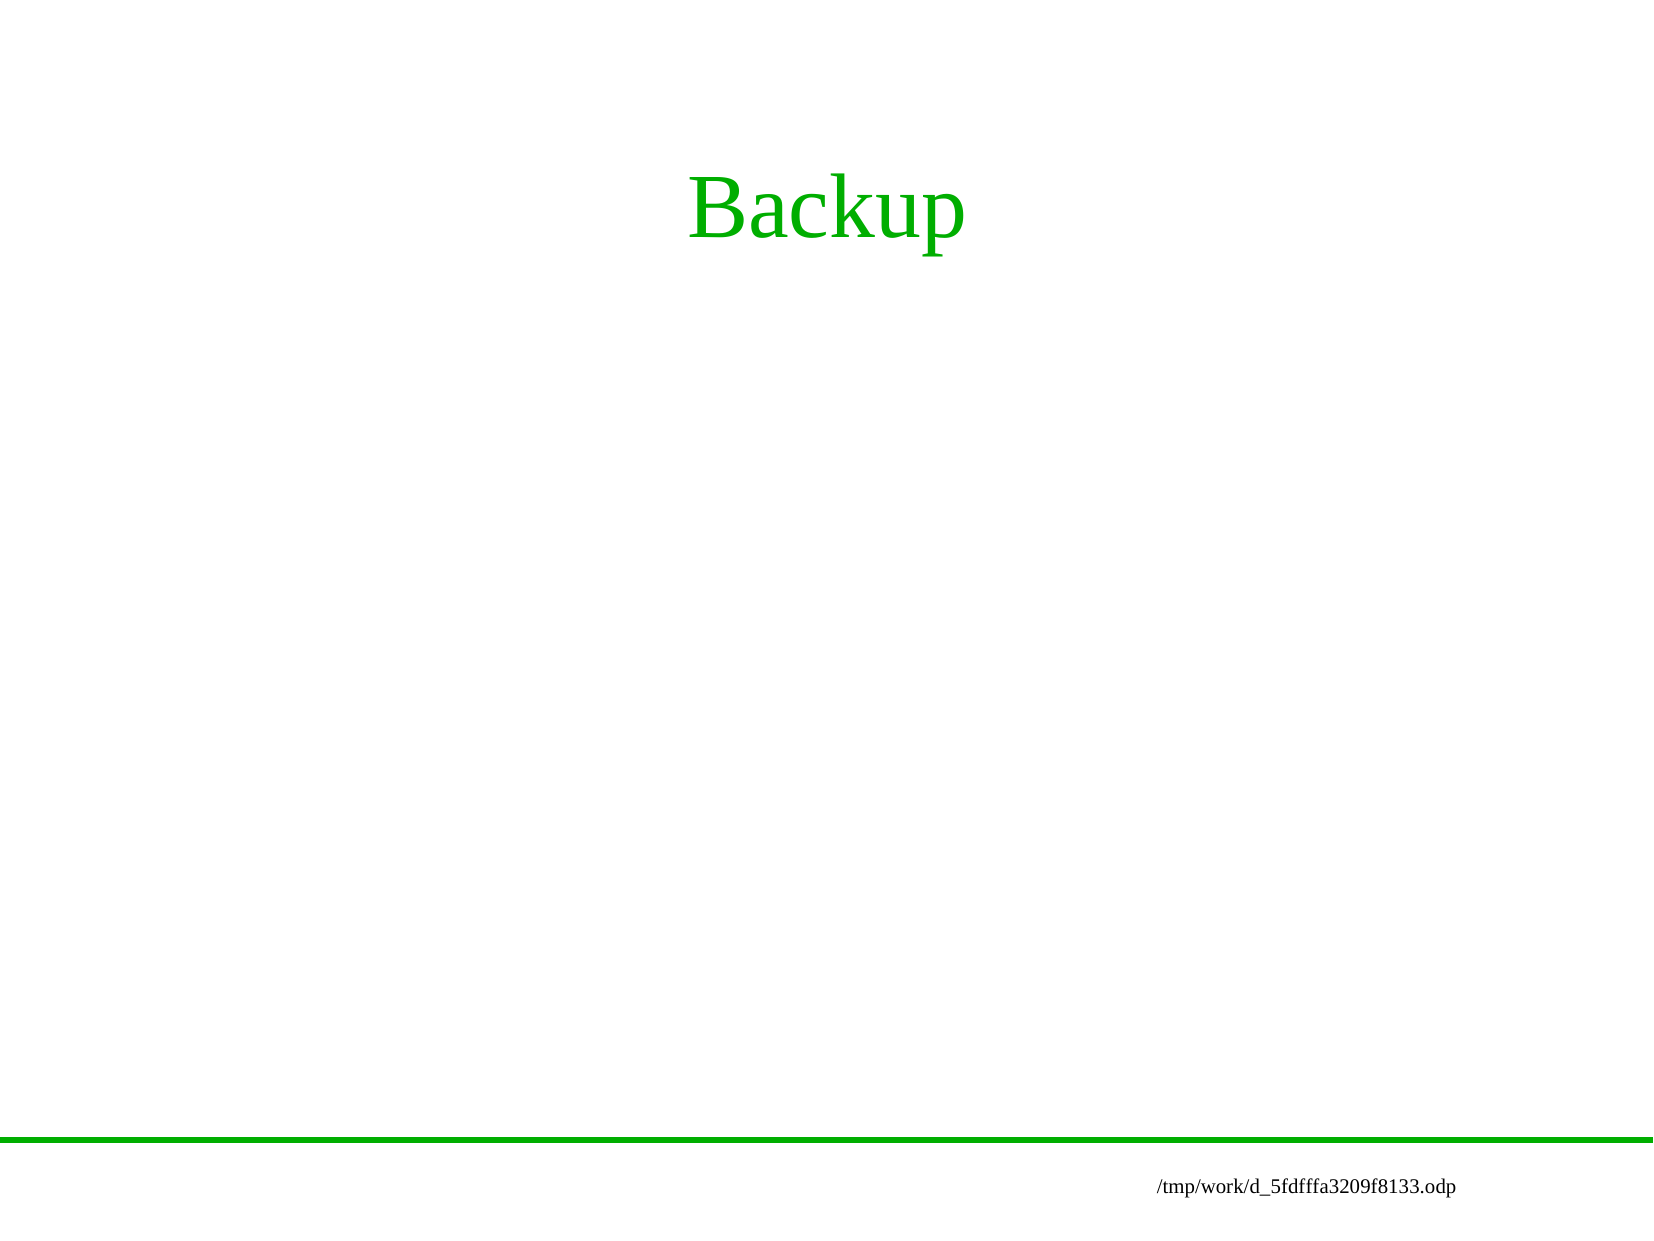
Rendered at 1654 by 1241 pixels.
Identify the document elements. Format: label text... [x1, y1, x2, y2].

title Backup [121, 102, 1534, 310]
